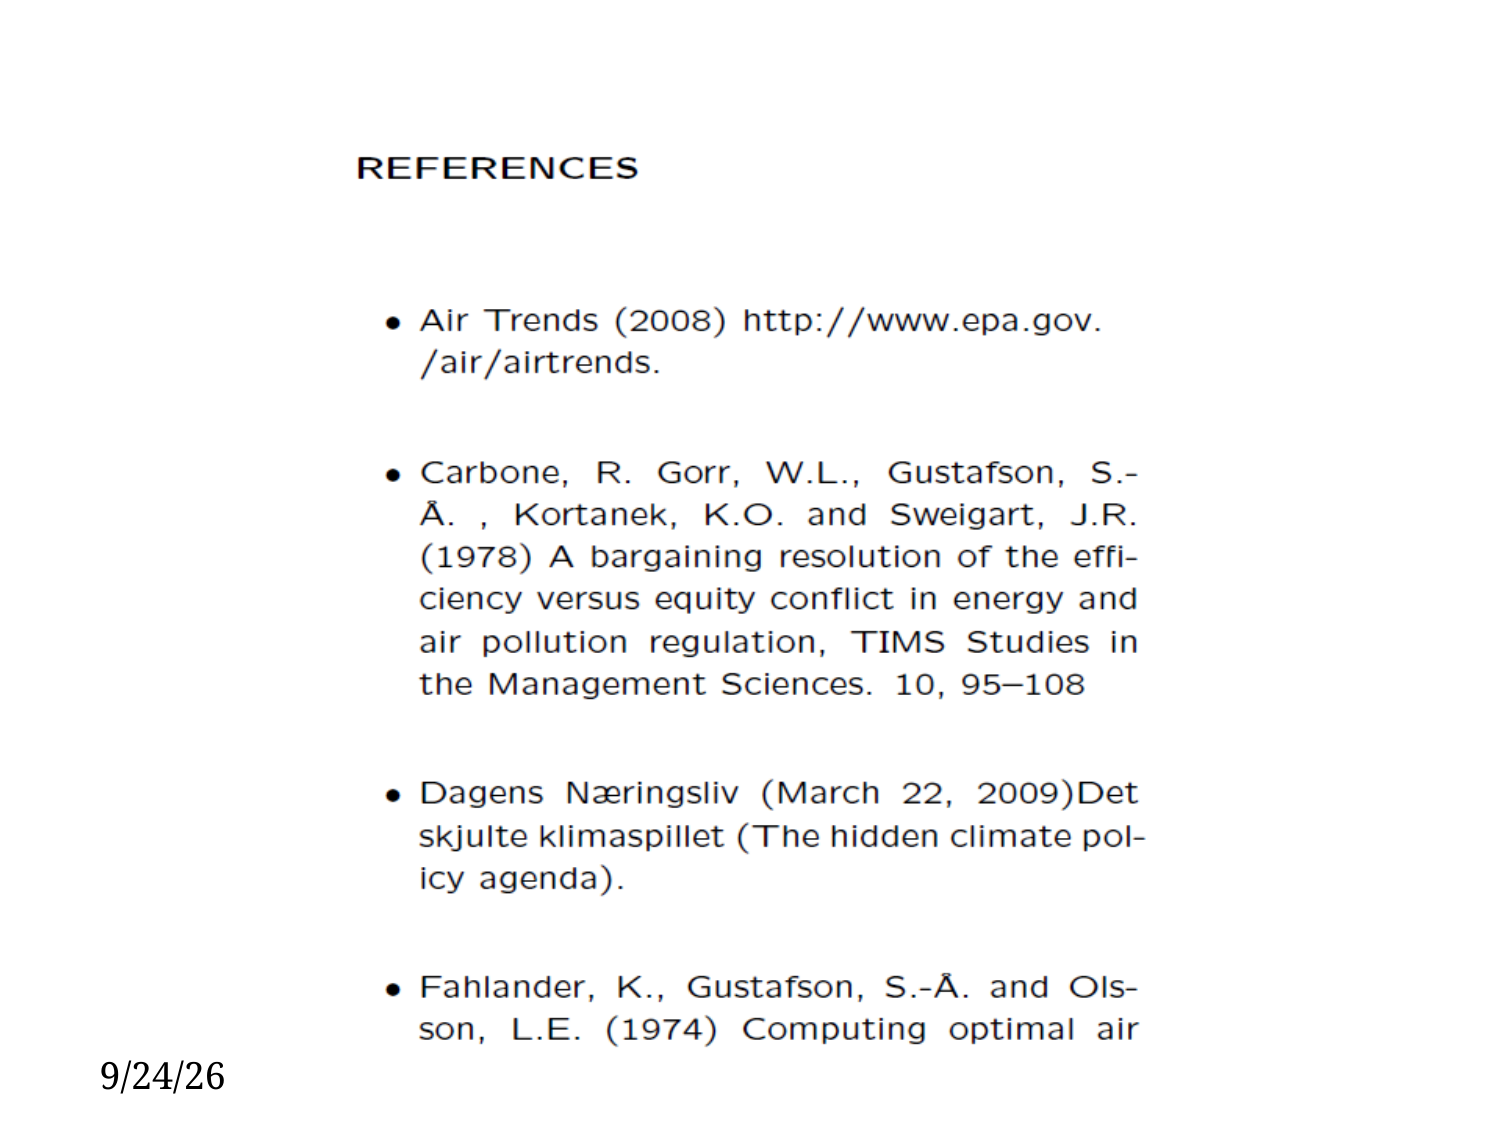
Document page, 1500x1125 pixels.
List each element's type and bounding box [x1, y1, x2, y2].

picture [312, 124, 1199, 1066]
